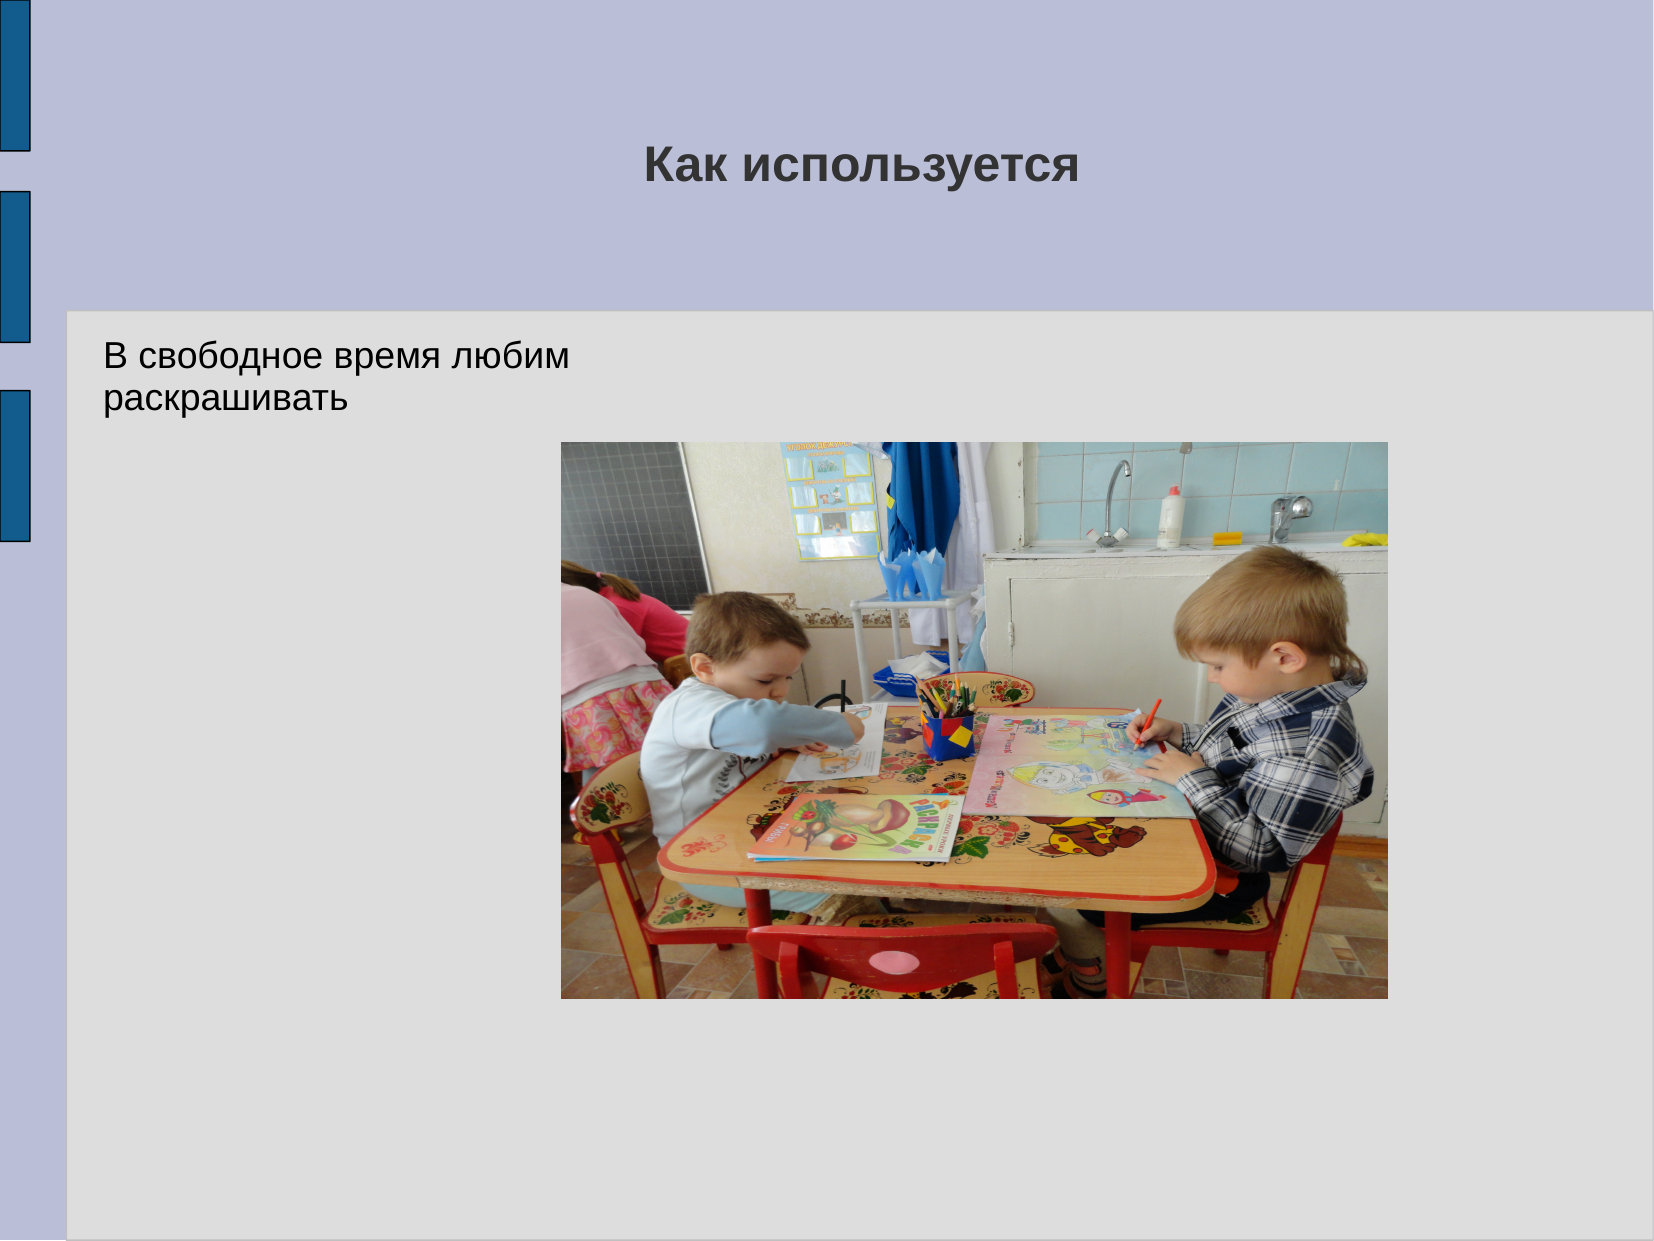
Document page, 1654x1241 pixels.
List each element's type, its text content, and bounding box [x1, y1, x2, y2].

title Как используется [118, 59, 1607, 267]
text_box В свободное время любим раскрашивать [88, 324, 798, 424]
picture [561, 442, 1388, 999]
